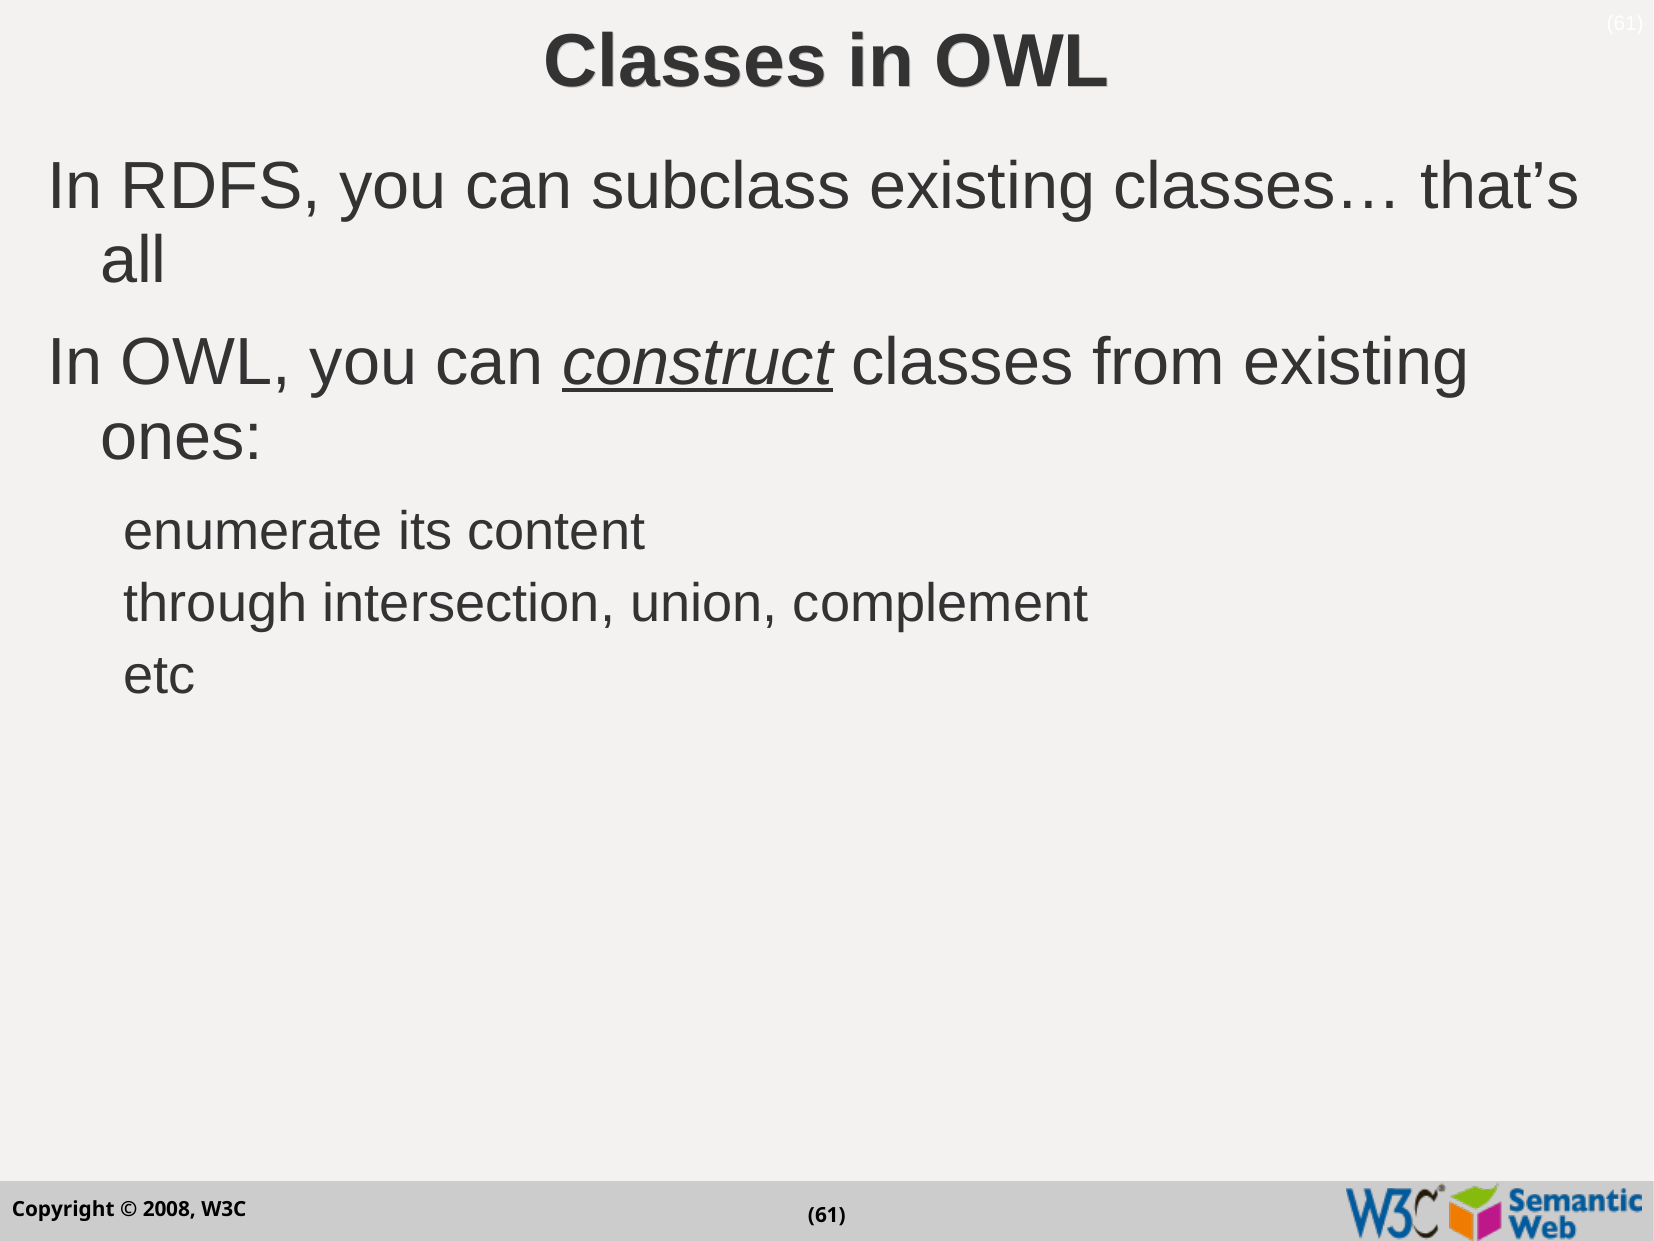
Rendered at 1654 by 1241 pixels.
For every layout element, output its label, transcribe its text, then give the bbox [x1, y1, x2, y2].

list In RDFS, you can subclass existing classes… that’s all In OWL, you can construct classes from existing ones: enumerate its content through intersection, union, complement etc [29, 147, 1624, 1134]
picture [1346, 1181, 1642, 1241]
title Classes in OWL [0, 0, 1654, 119]
